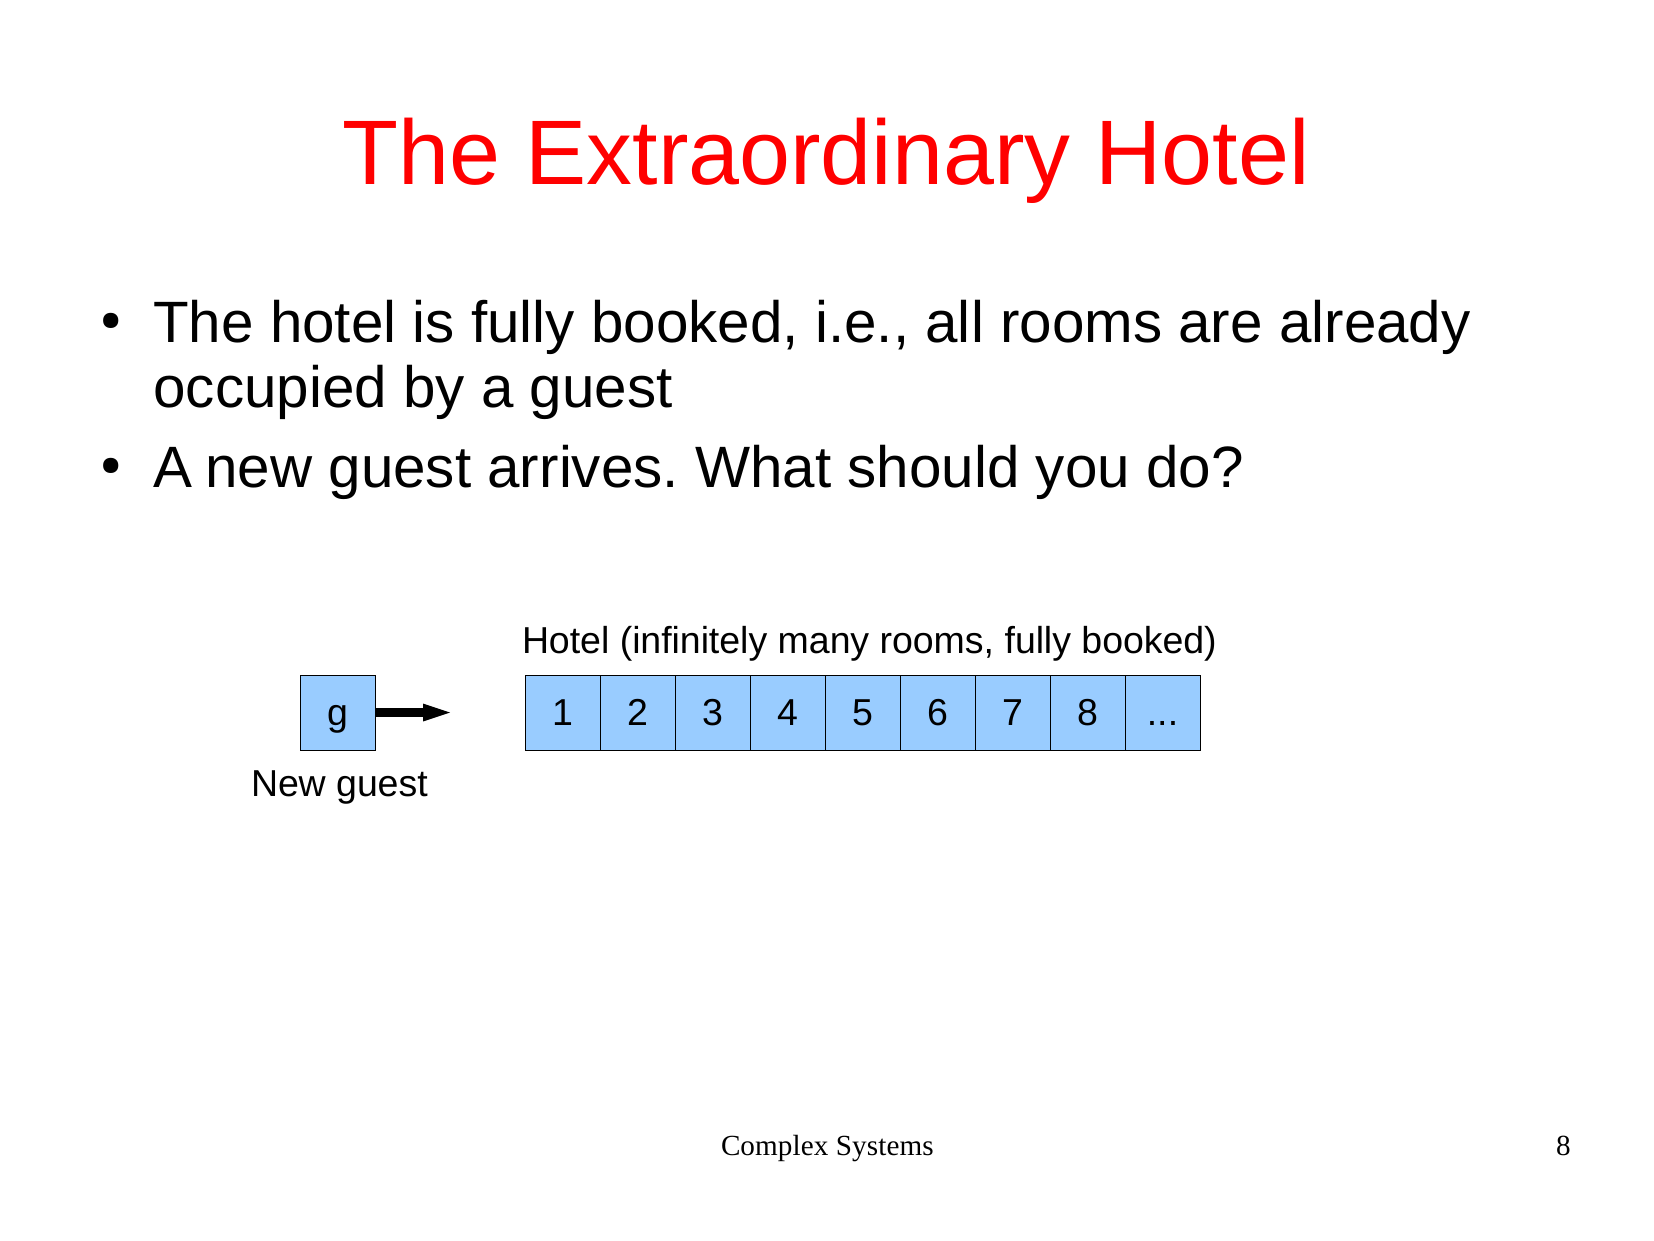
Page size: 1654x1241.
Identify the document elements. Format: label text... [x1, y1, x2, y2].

text_box g [300, 675, 376, 751]
text_box 8 [1050, 675, 1125, 751]
title The Extraordinary Hotel [82, 49, 1571, 257]
text_box 5 [825, 675, 900, 751]
text_box New guest [234, 753, 445, 814]
text_box 4 [750, 675, 825, 751]
text_box 7 [975, 675, 1050, 751]
list The hotel is fully booked, i.e., all rooms are already occupied by a guest A new guest arrives. What should you do? [82, 290, 1571, 1109]
text_box 3 [675, 675, 750, 751]
text_box ... [1125, 675, 1201, 751]
text_box 6 [900, 675, 975, 751]
text_box Hotel (infinitely many rooms, fully booked) [507, 611, 1232, 669]
text_box 2 [600, 675, 675, 751]
text_box 1 [525, 675, 600, 751]
